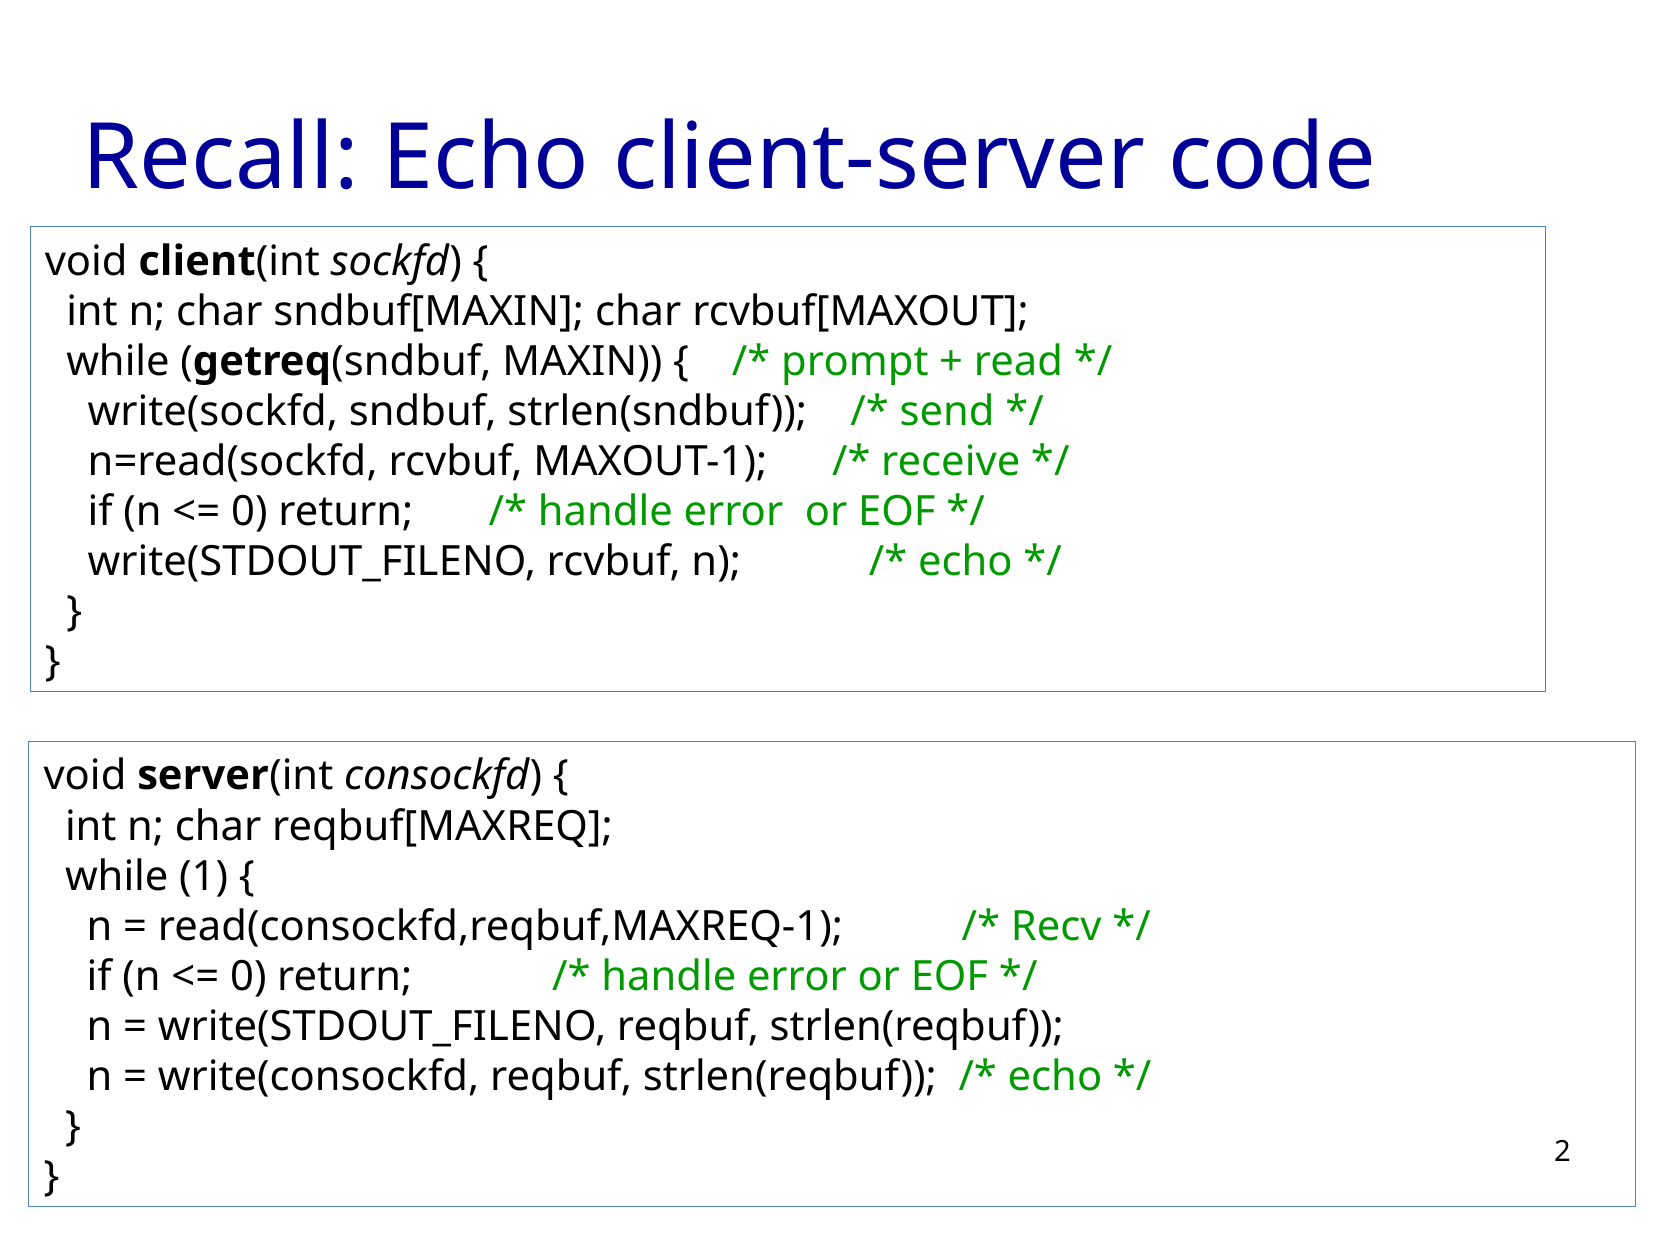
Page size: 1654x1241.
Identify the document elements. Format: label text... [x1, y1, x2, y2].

text_box void client(int sockfd) { int n; char sndbuf[MAXIN]; char rcvbuf[MAXOUT]; while (getreq(sndbuf, MAXIN)) { /* prompt + read */ write(sockfd, sndbuf, strlen(sndbuf)); /* send */ n=read(sockfd, rcvbuf, MAXOUT-1); /* receive */ if (n <= 0) return; /* handle error or EOF */ write(STDOUT_FILENO, rcvbuf, n); /* echo */ } } [30, 226, 1546, 692]
title Recall: Echo client-server code [82, 49, 1571, 257]
text_box void server(int consockfd) { int n; char reqbuf[MAXREQ]; while (1) { n = read(consockfd,reqbuf,MAXREQ-1); /* Recv */ if (n <= 0) return; /* handle error or EOF */ n = write(STDOUT_FILENO, reqbuf, strlen(reqbuf)); n = write(consockfd, reqbuf, strlen(reqbuf)); /* echo */ } } [28, 741, 1636, 1207]
